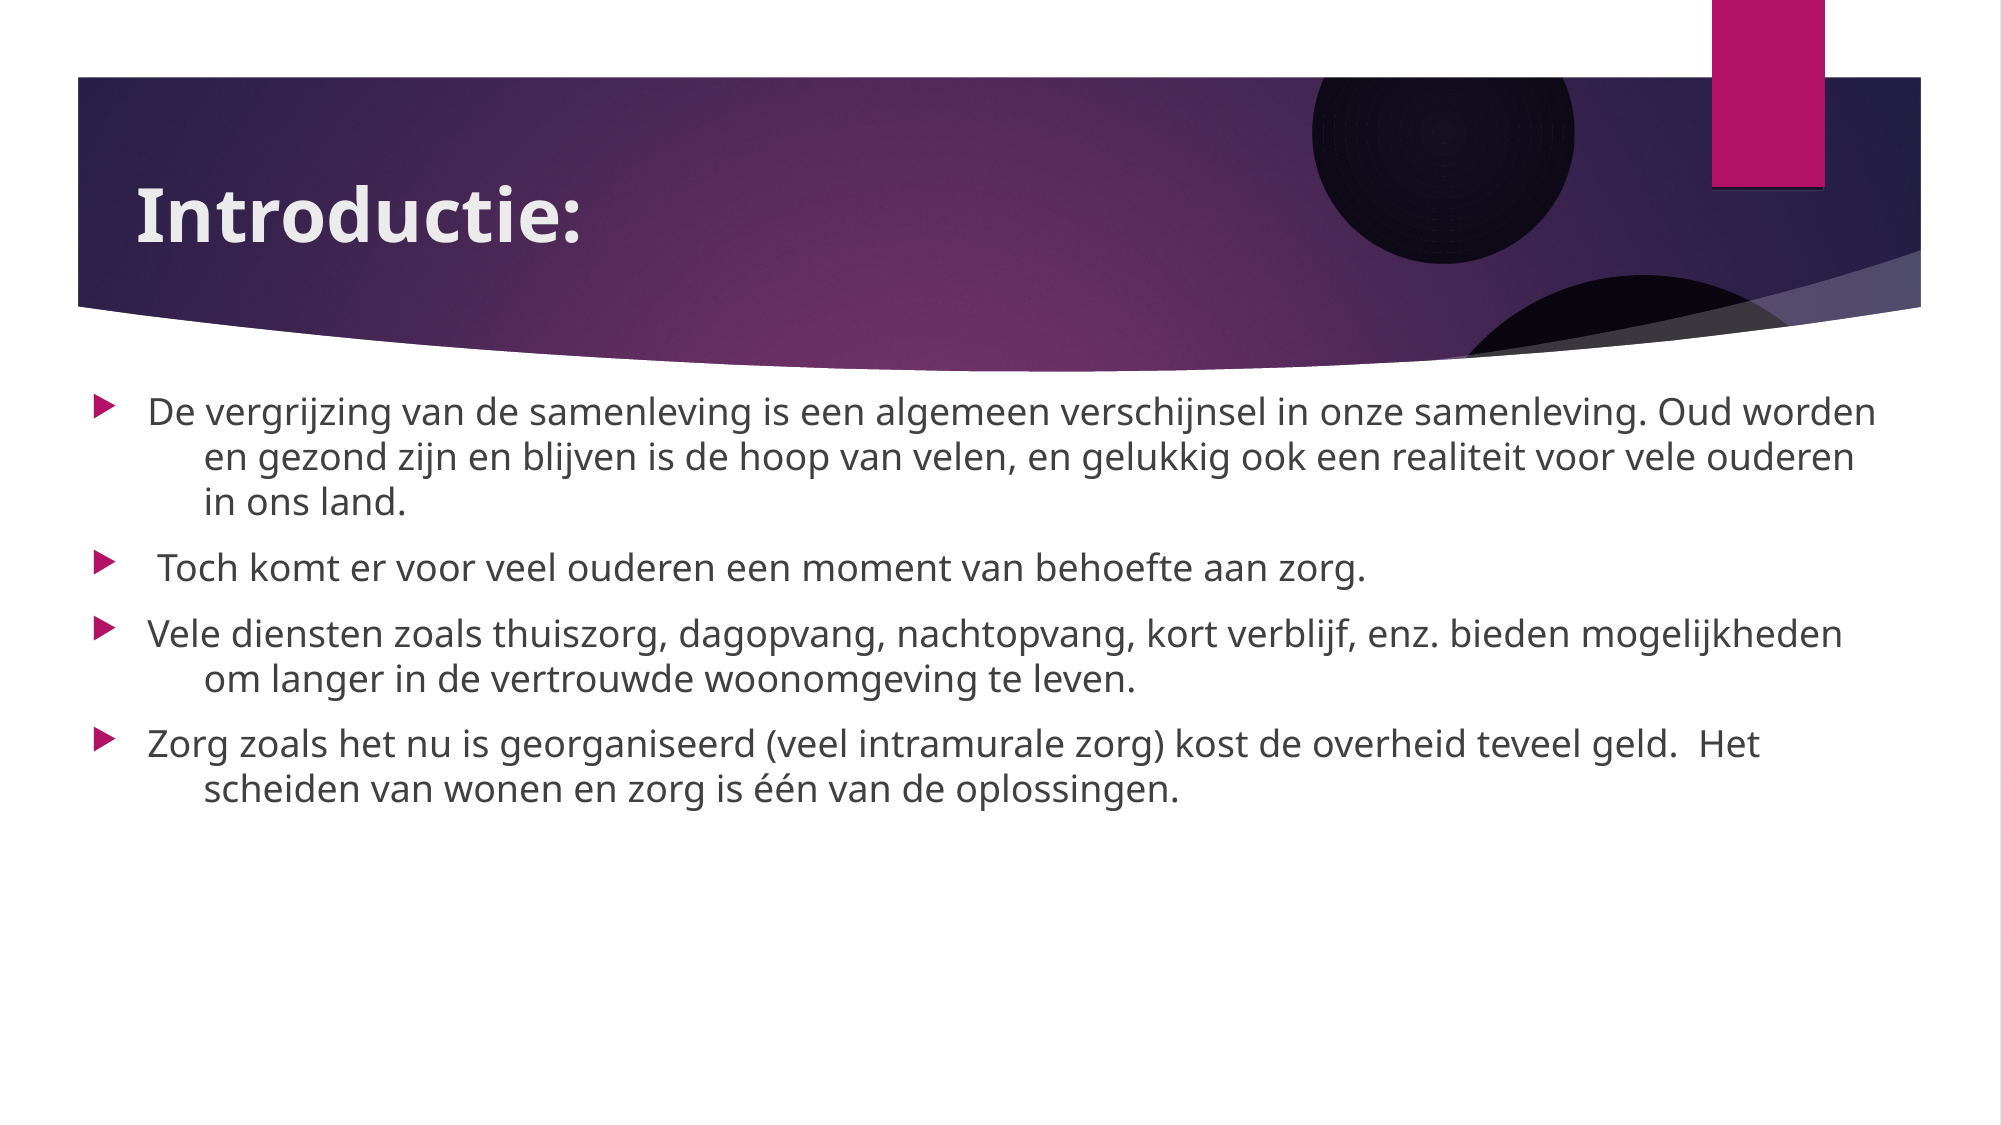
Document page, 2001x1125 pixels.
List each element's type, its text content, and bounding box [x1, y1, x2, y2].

list De vergrijzing van de samenleving is een algemeen verschijnsel in onze samenleving. Oud worden en gezond zijn en blijven is de hoop van velen, en gelukkig ook een realiteit voor vele ouderen in ons land. Toch komt er voor veel ouderen een moment van behoefte aan zorg. Vele diensten zoals thuiszorg, dagopvang, nachtopvang, kort verblijf, enz. bieden mogelijkheden om langer in de vertrouwde woonomgeving te leven. Zorg zoals het nu is georganiseerd (veel intramurale zorg) kost de overheid teveel geld. Het scheiden van wonen en zorg is één van de oplossingen. [76, 380, 1903, 1098]
title Introductie: [121, 159, 1627, 276]
